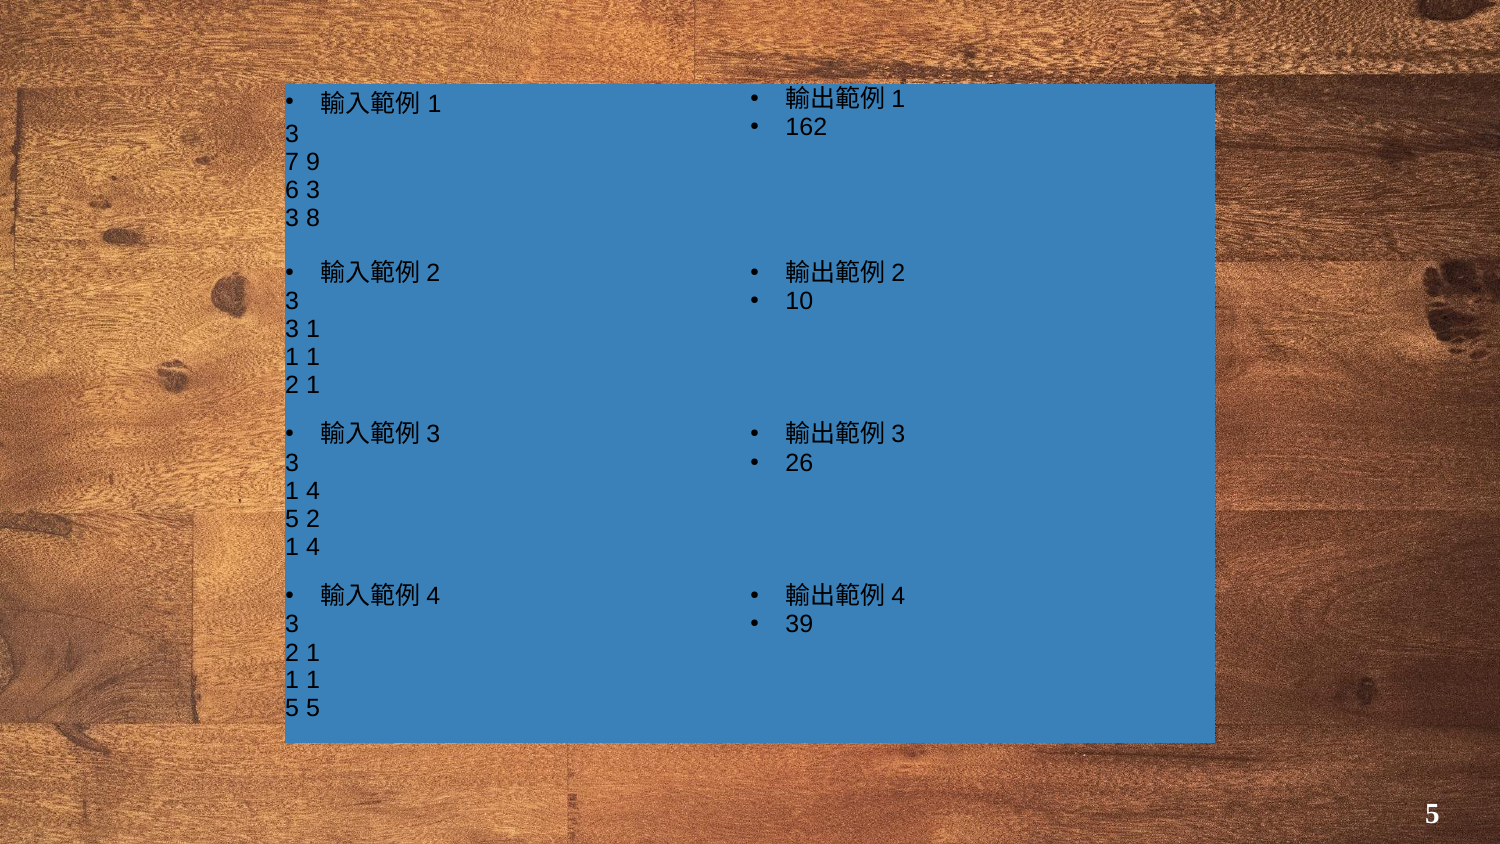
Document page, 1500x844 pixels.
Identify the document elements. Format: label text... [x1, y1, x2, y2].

table_cell 輸出範例3 26 [750, 419, 1215, 581]
table_header 輸出範例1 162 [750, 84, 1215, 258]
table_cell 輸出範例2 10 [750, 258, 1215, 419]
slide_number 4 [1410, 779, 1500, 844]
table_header 輸入範例1 3 7 9 6 3 3 8 [285, 84, 750, 258]
table_cell 輸入範例3 3 1 4 5 2 1 4 [285, 419, 750, 581]
table_cell 輸出範例4 39 [750, 581, 1215, 743]
table_cell 輸入範例4 3 2 1 1 1 5 5 [285, 581, 750, 743]
table_cell 輸入範例2 3 3 1 1 1 2 1 [285, 258, 750, 419]
